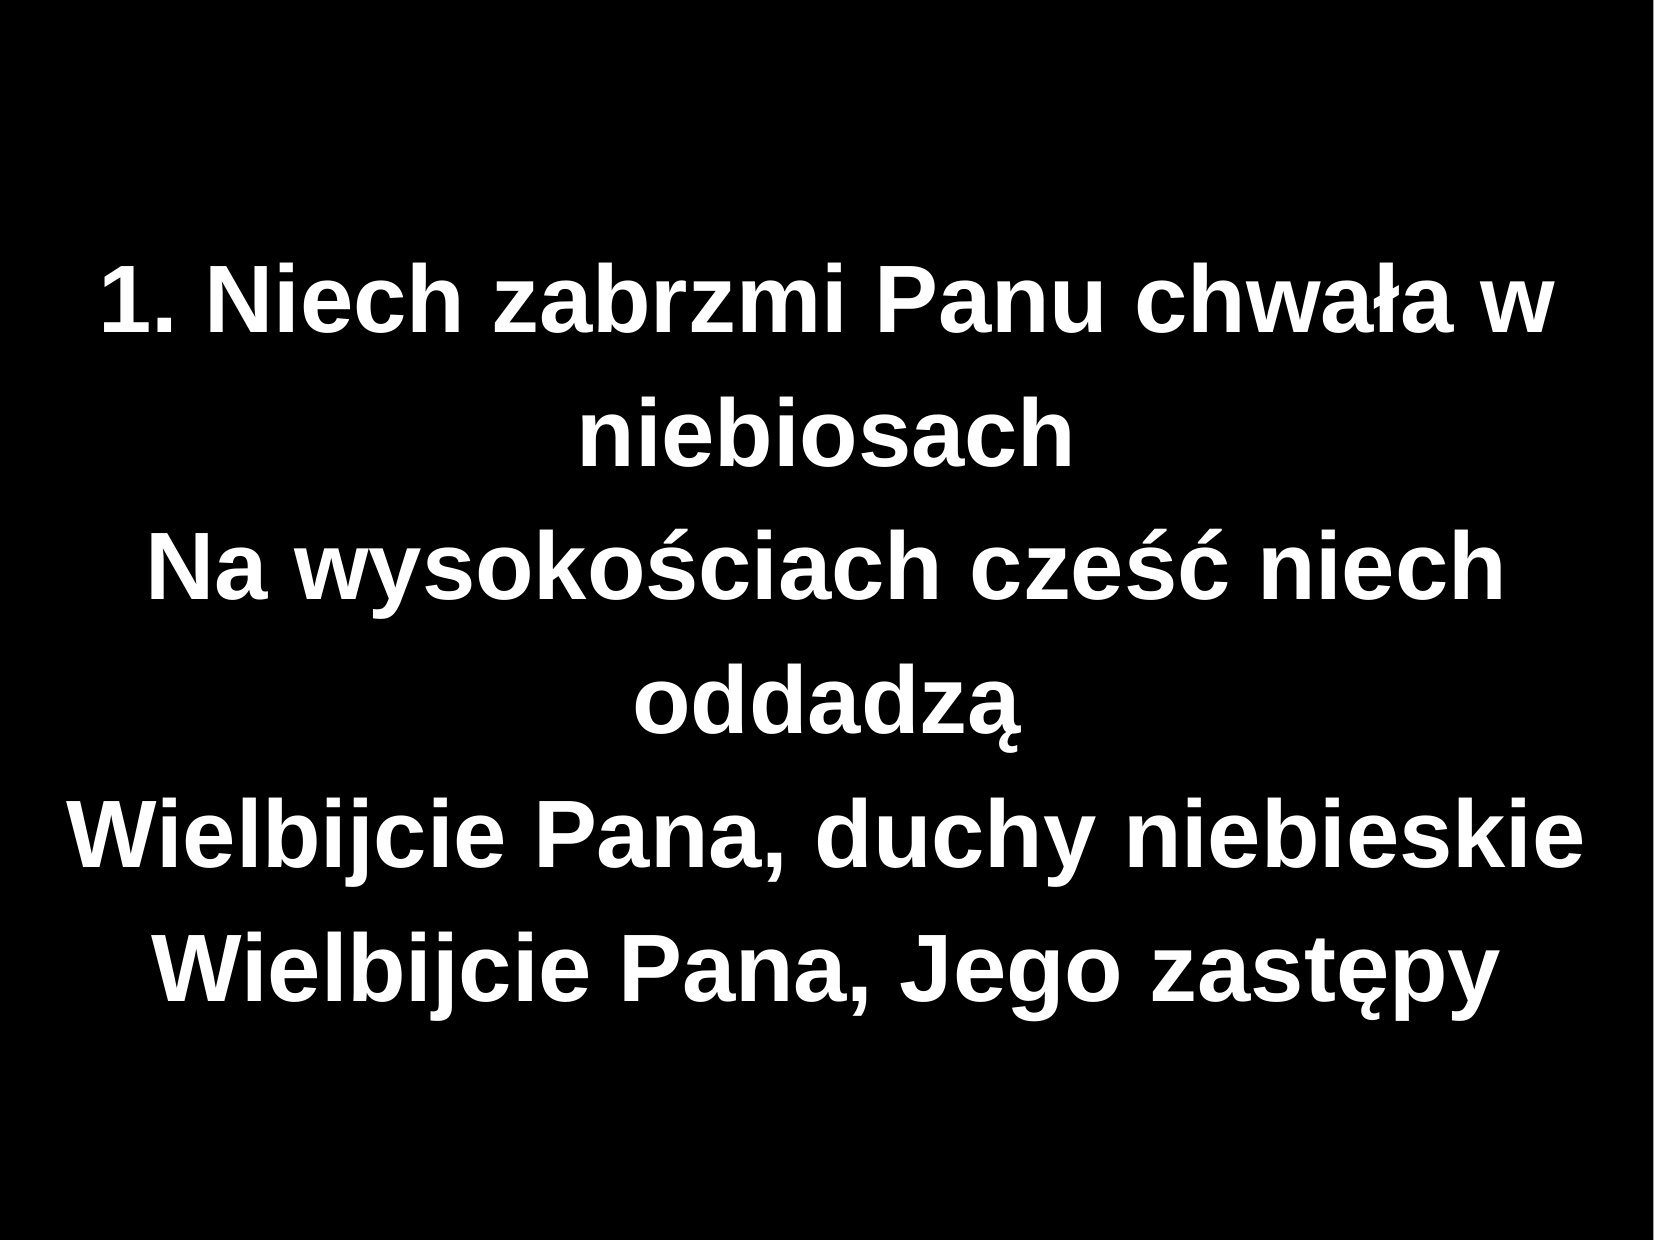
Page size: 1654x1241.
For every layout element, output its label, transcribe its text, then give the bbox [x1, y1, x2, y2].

subtitle 1. Niech zabrzmi Panu chwała w niebiosach Na wysokościach cześć niech oddadzą Wielbijcie Pana, duchy niebieskie Wielbijcie Pana, Jego zastępy [0, 0, 1654, 1241]
